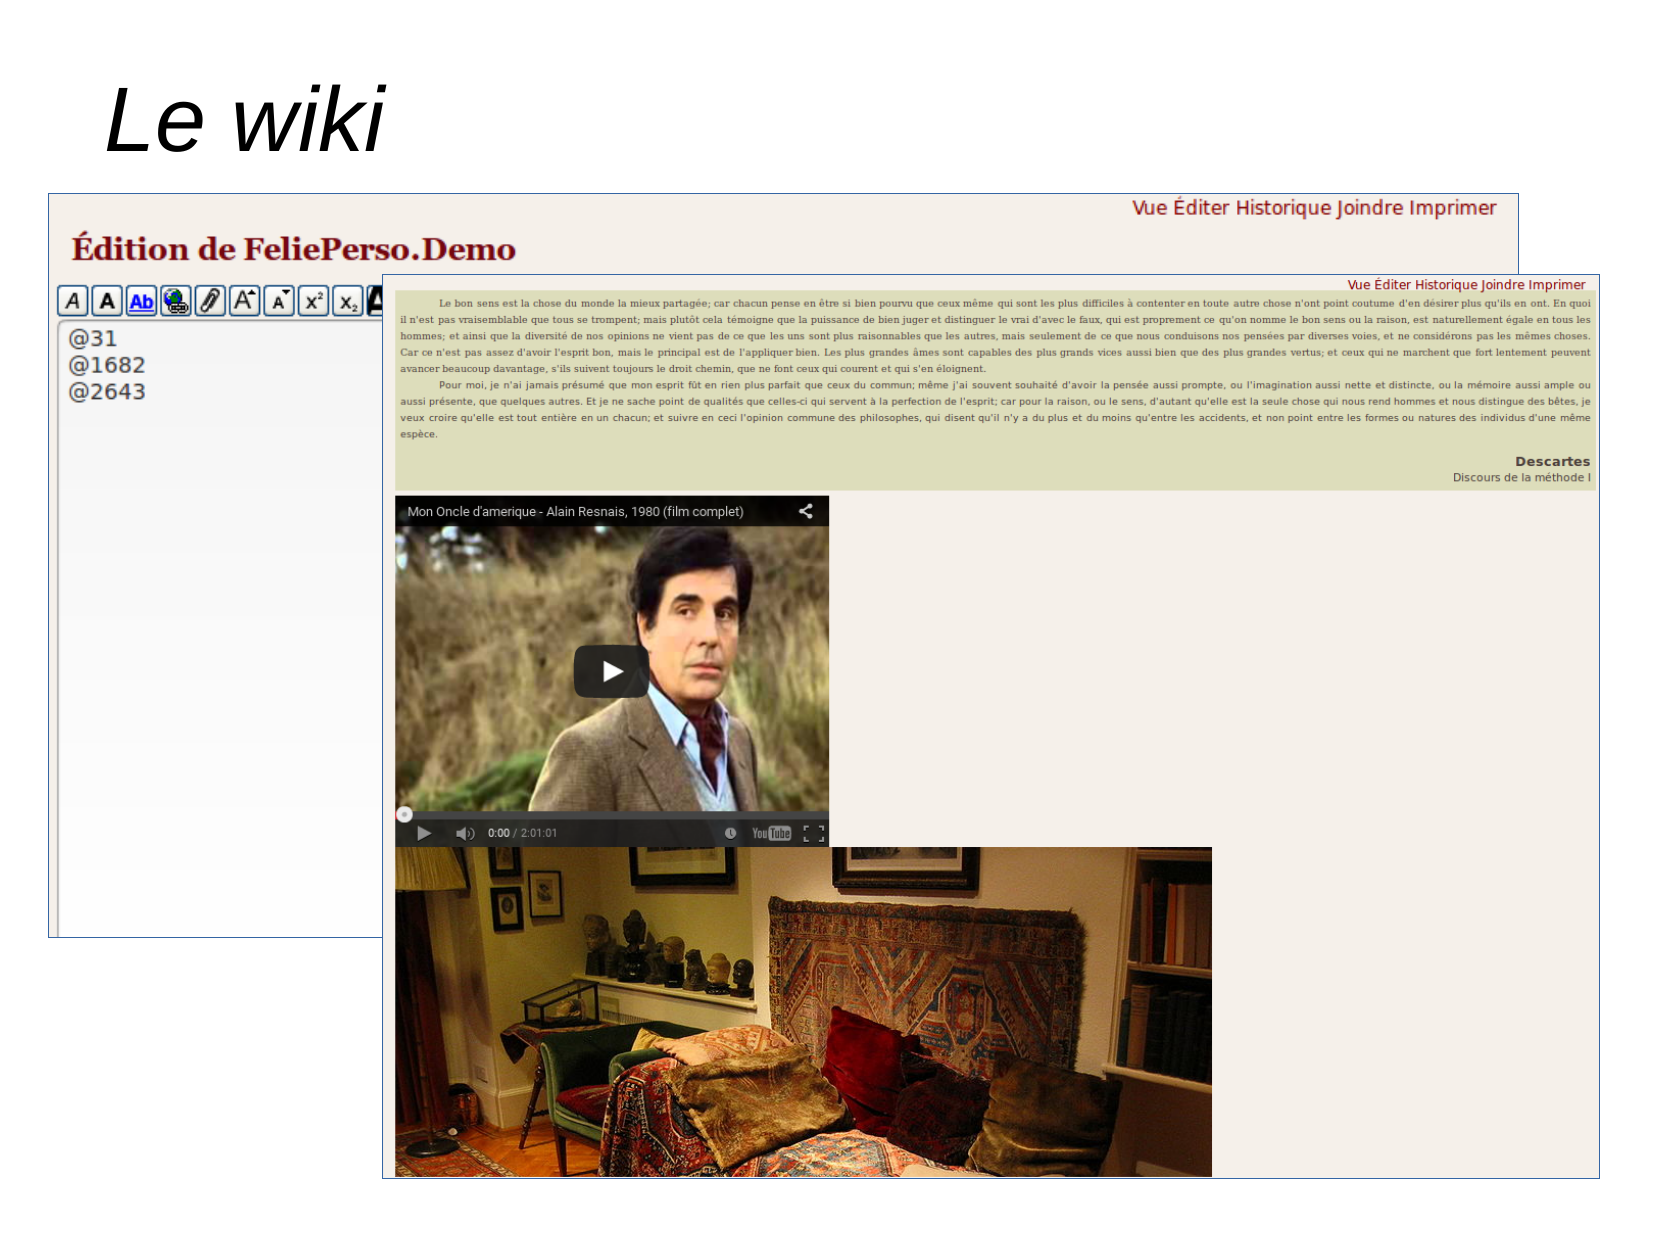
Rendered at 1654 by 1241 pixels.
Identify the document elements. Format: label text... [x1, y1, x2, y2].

picture [48, 193, 1600, 1179]
title Le wiki [82, 49, 408, 190]
